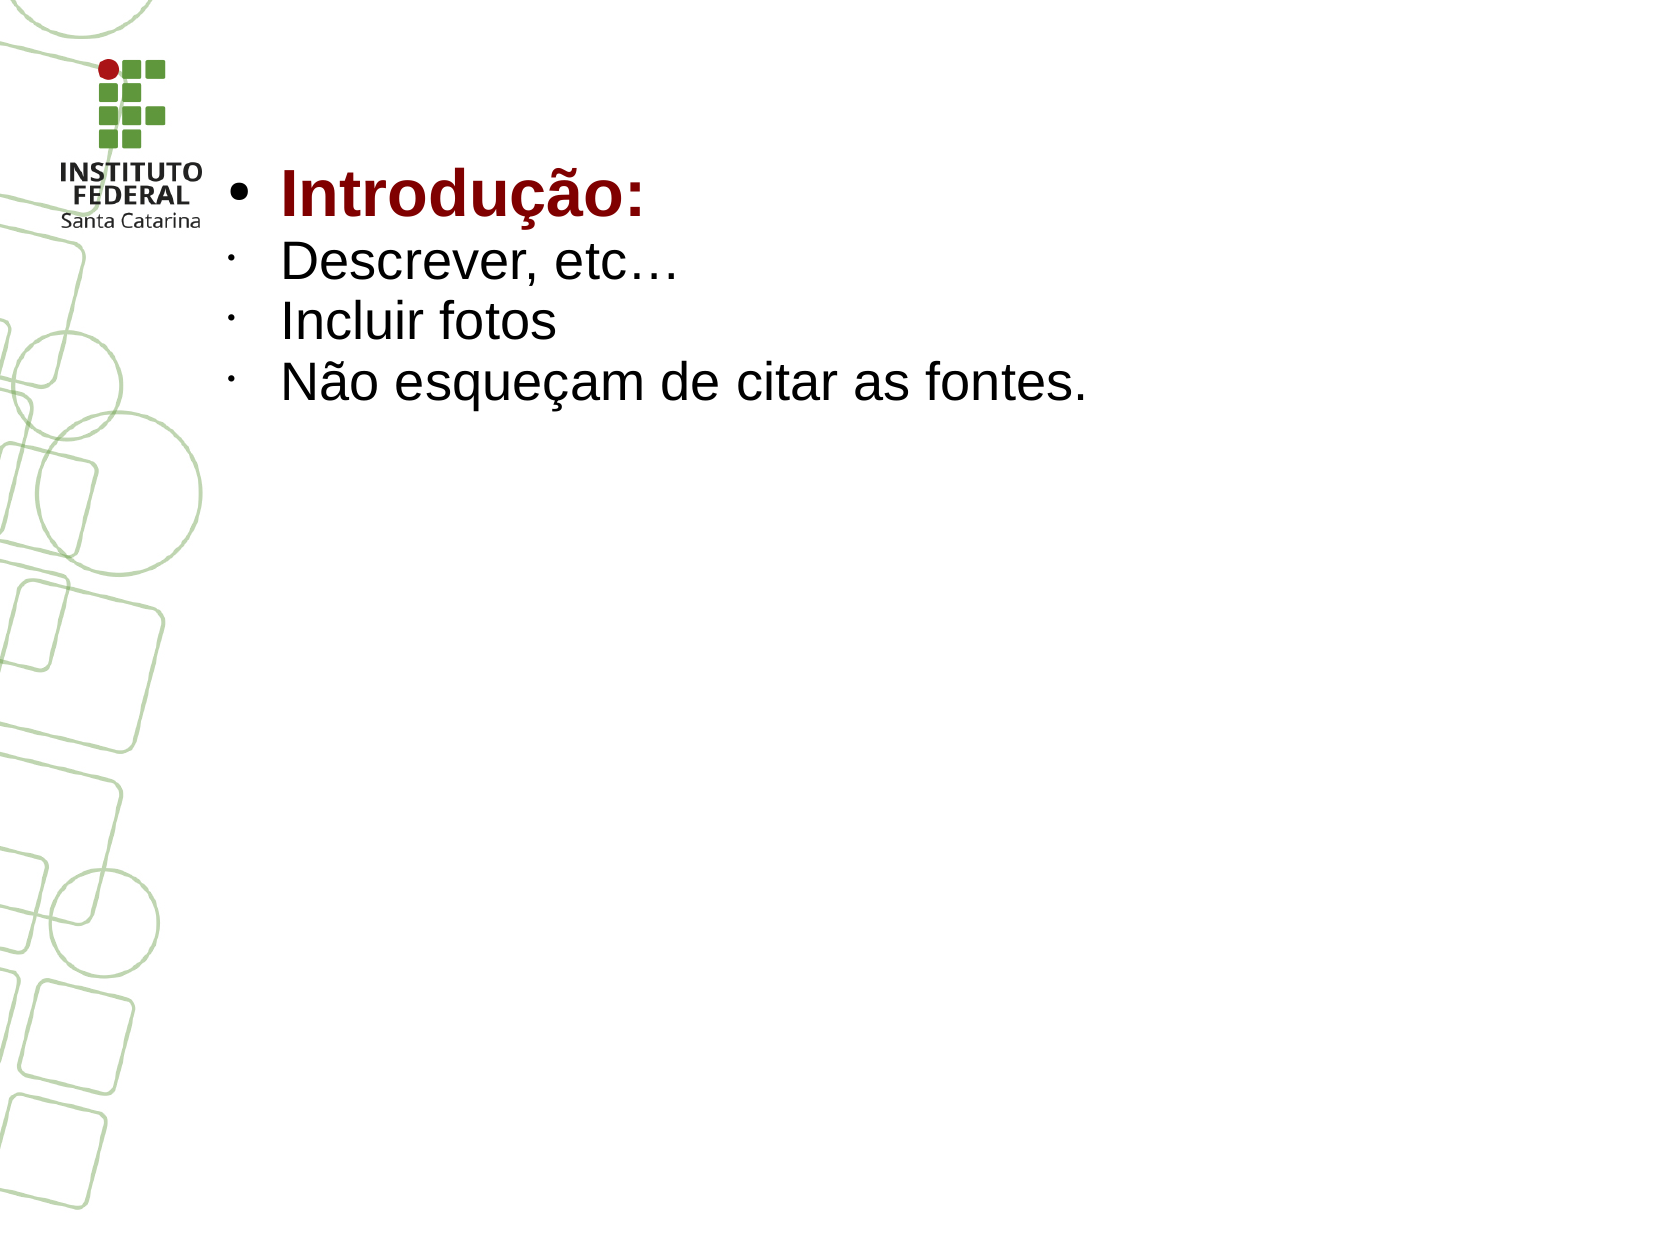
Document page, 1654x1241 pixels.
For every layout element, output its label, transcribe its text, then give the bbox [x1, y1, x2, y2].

picture [0, 0, 1654, 1241]
text_box Introdução: Descrever, etc… Incluir fotos Não esqueçam de citar as fontes. [194, 148, 1546, 534]
